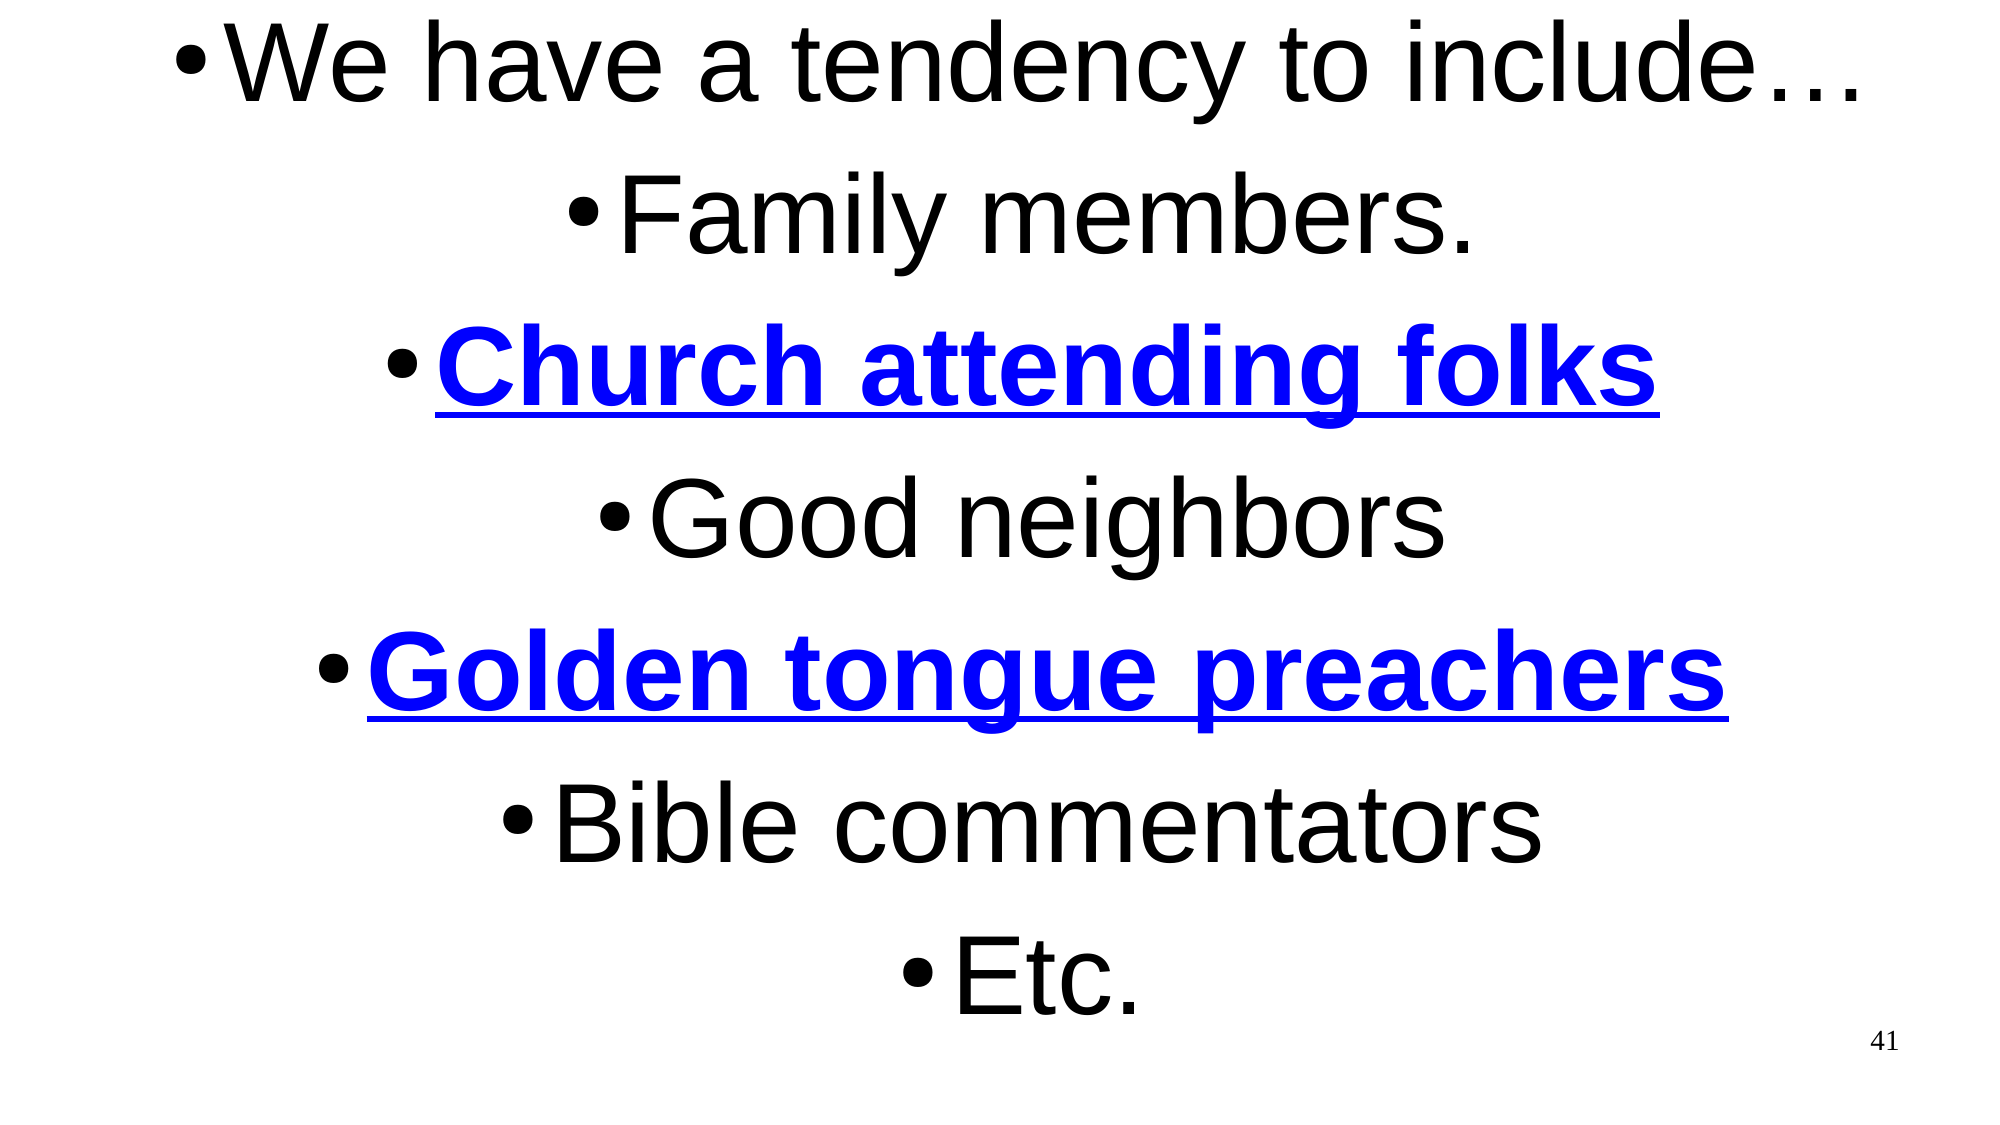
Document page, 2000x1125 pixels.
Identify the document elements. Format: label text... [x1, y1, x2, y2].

list We have a tendency to include… Family members. Church attending folks Good neighbors Golden tongue preachers Bible commentators Etc. [37, 0, 1988, 1088]
